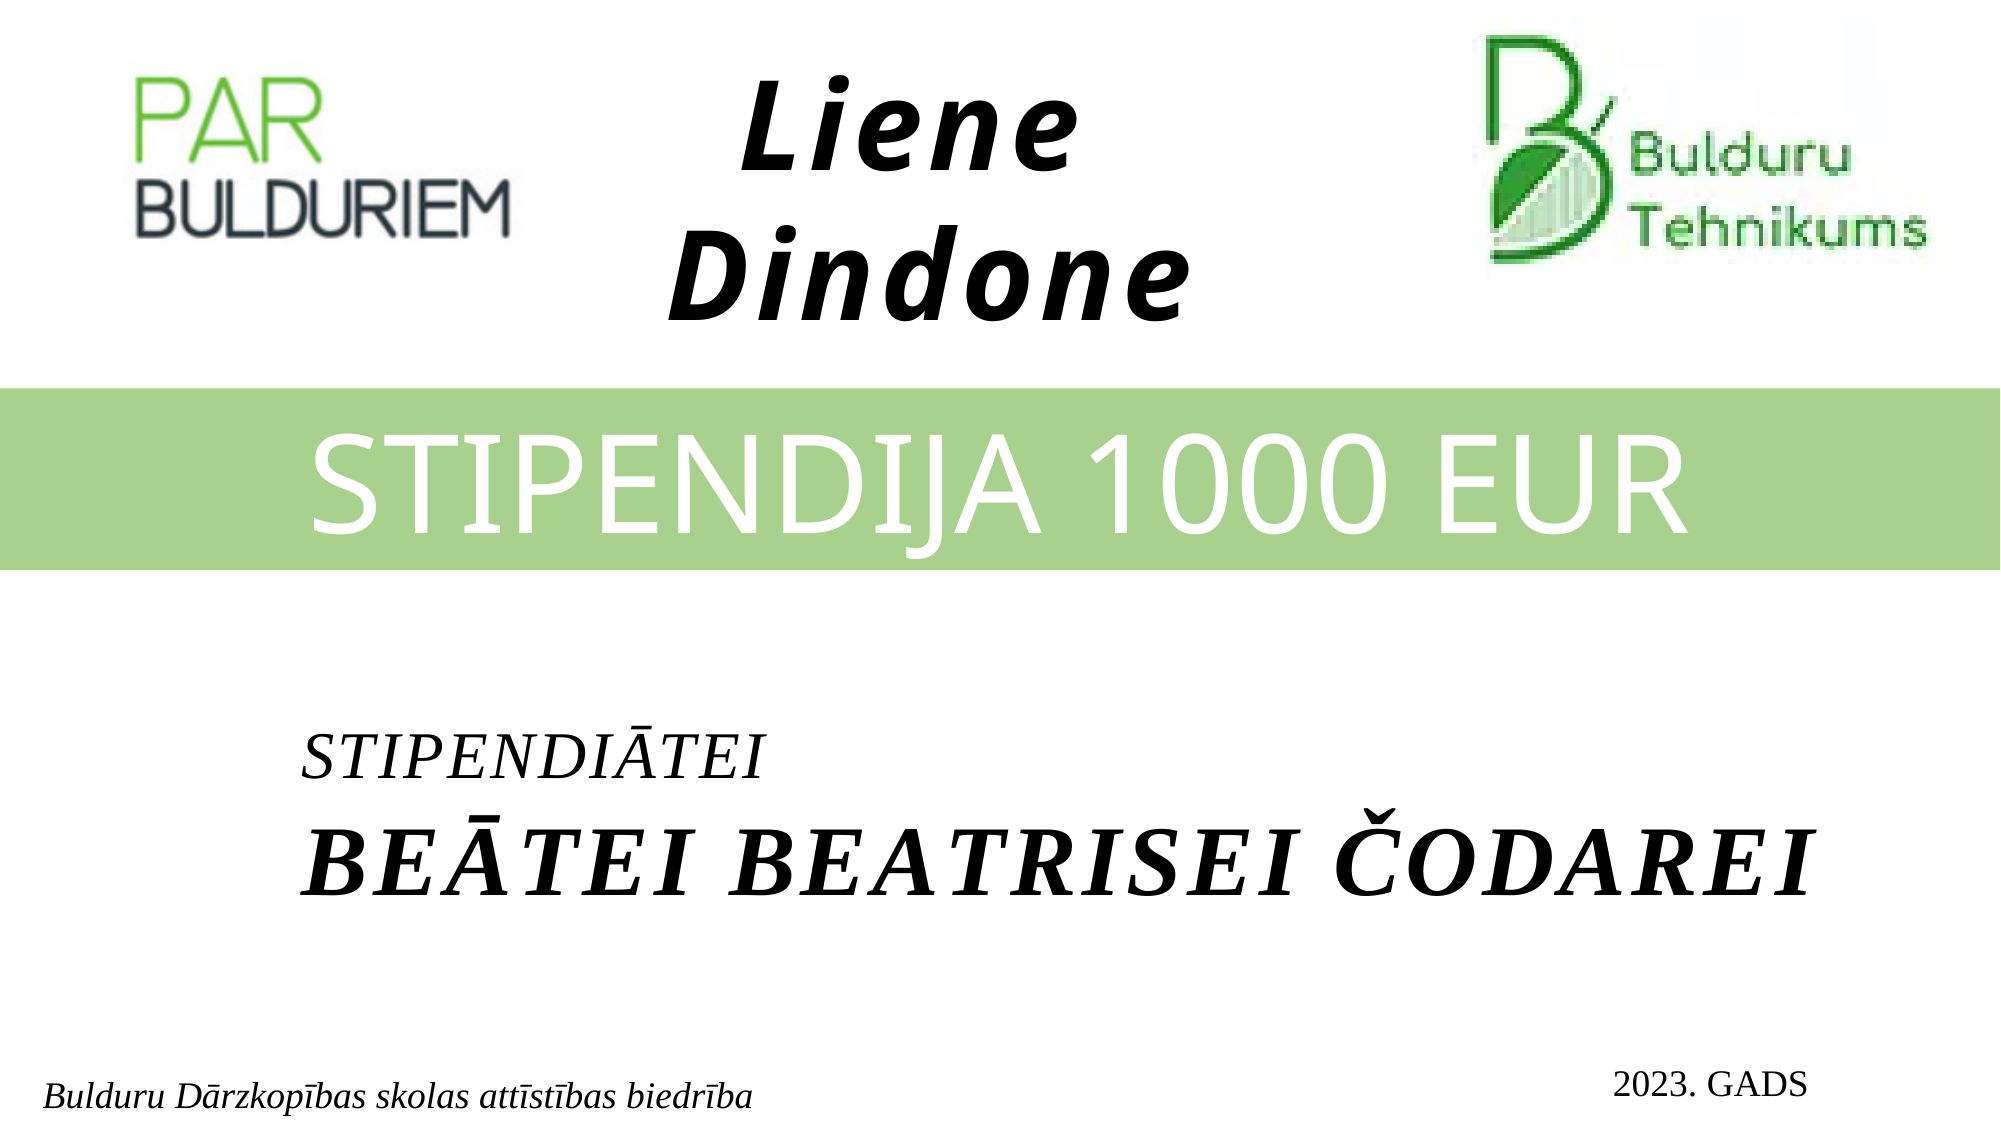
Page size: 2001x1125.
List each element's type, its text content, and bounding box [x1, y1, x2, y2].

text_box 2023. GADS [1597, 1050, 2000, 1112]
picture [0, 0, 678, 367]
picture [1464, 13, 1984, 317]
text_box STIPENDIJA 1000 EUR [0, 388, 2000, 571]
text_box Liene Dindone [561, 38, 1297, 357]
text_box STIPENDIĀTEI BeāteI BeatriseI ČodareI [0, 688, 2000, 926]
text_box Bulduru Dārzkopības skolas attīstības biedrība [27, 1063, 800, 1124]
